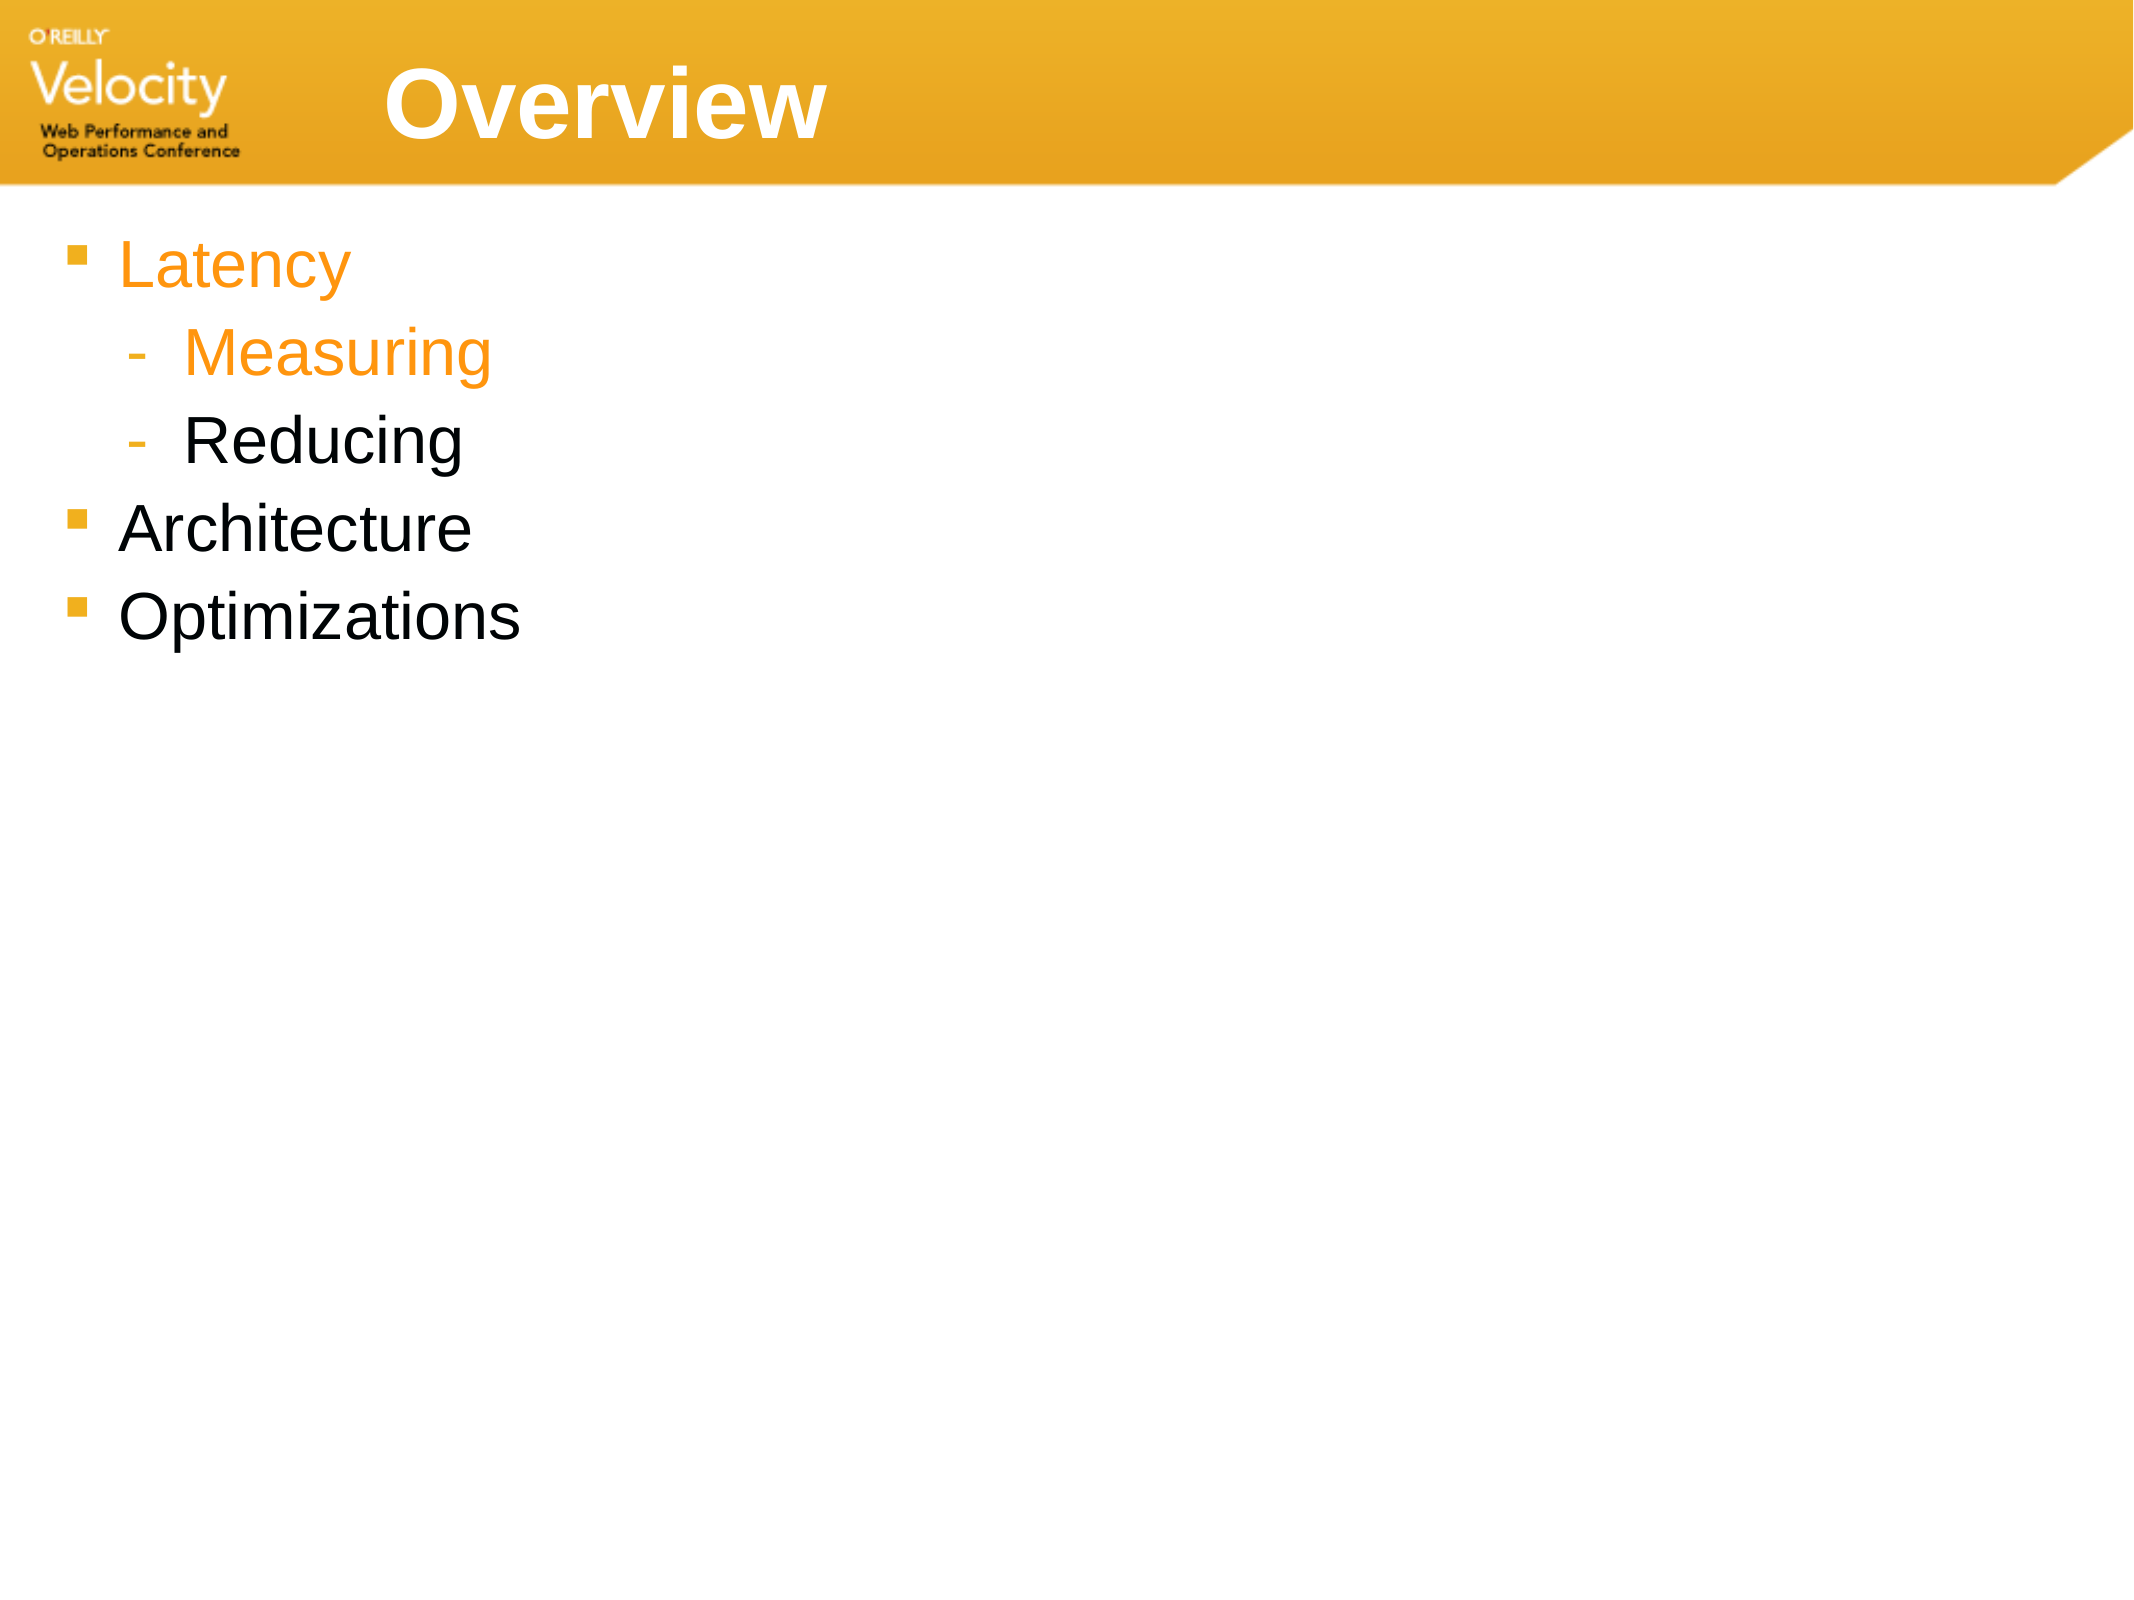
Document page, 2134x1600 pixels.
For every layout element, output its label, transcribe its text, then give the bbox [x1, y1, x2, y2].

title Overview [375, 17, 2026, 191]
picture [0, 0, 2134, 1600]
list Latency Measuring Reducing Architecture Optimizations [47, 224, 2100, 1552]
